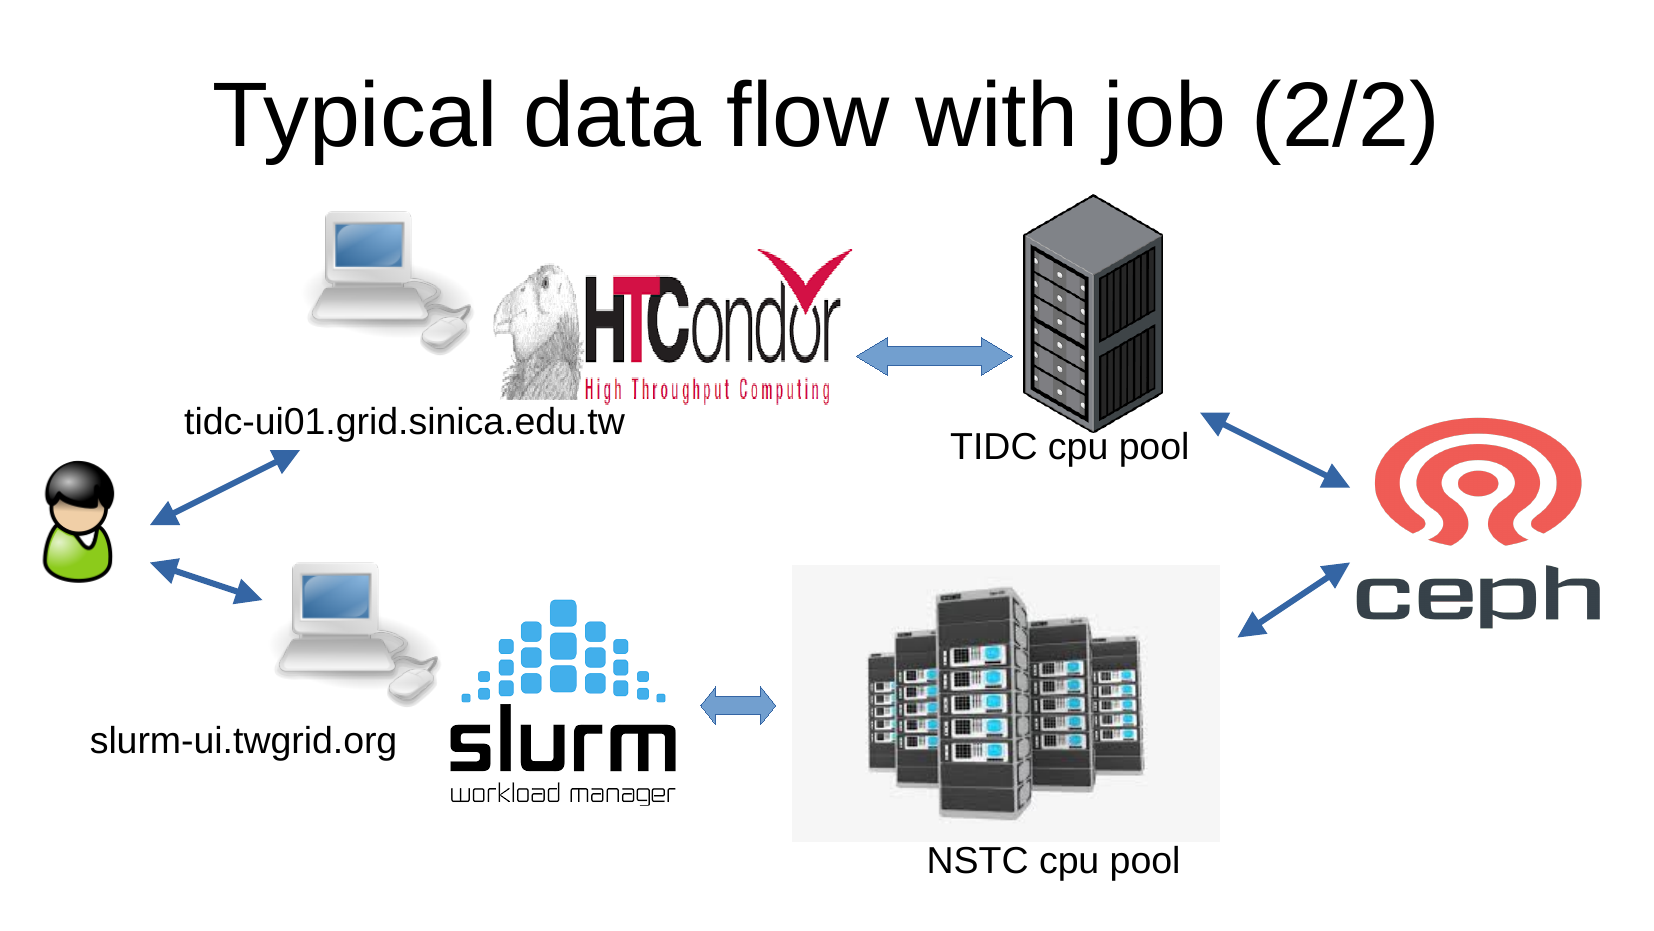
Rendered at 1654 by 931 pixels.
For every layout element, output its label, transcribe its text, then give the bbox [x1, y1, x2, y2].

picture [488, 245, 857, 413]
title Typical data flow with job (2/2) [82, 37, 1571, 193]
text_box [856, 337, 1013, 376]
text_box TIDC cpu pool [935, 418, 1236, 476]
picture [1023, 194, 1163, 418]
text_box slurm-ui.twgrid.org [75, 712, 413, 770]
picture [295, 186, 484, 374]
picture [1292, 377, 1654, 669]
text_box tidc-ui01.grid.sinica.edu.tw [169, 392, 695, 451]
text_box [700, 686, 776, 725]
text_box NSTC cpu pool [911, 831, 1212, 889]
picture [15, 458, 151, 593]
picture [792, 565, 1220, 842]
picture [262, 537, 676, 806]
